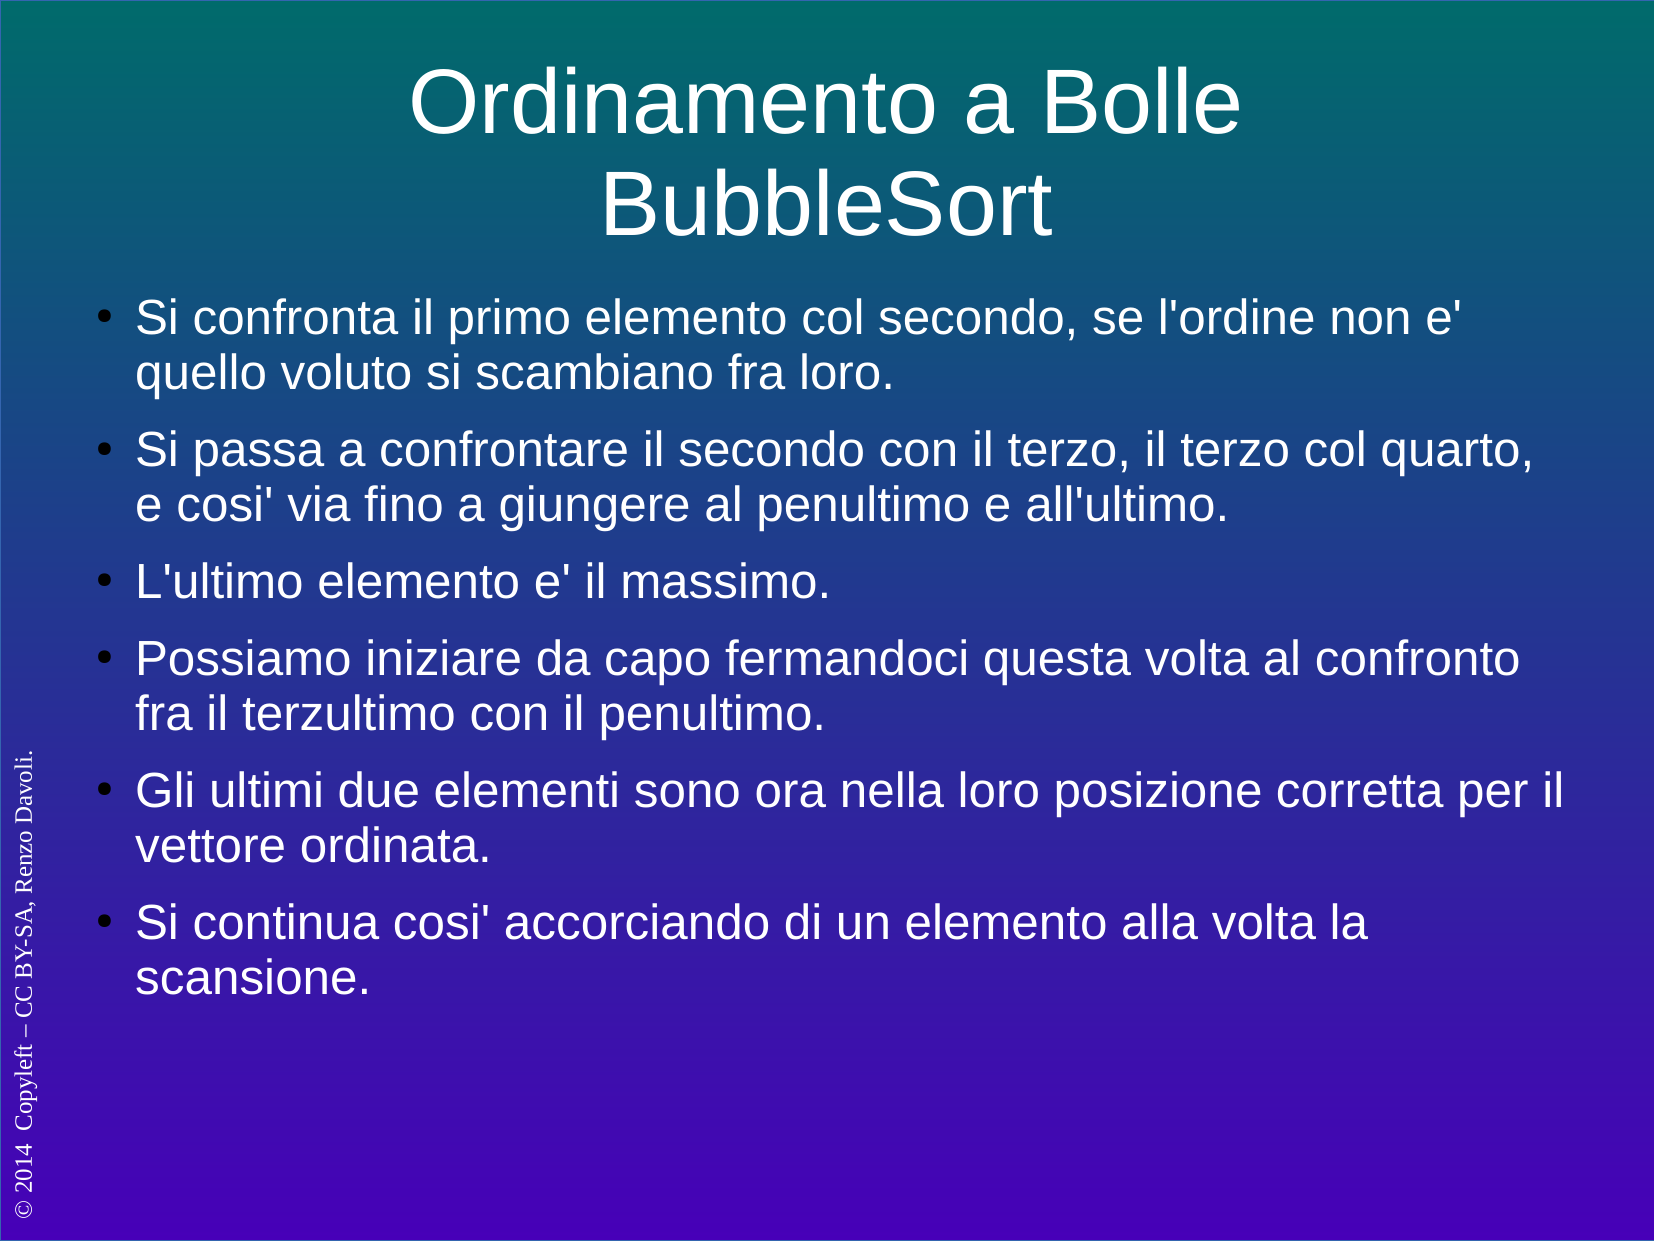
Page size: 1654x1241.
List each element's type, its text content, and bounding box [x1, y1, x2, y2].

title Ordinamento a Bolle BubbleSort [82, 49, 1571, 257]
list Si confronta il primo elemento col secondo, se l'ordine non e' quello voluto si scambiano fra loro. Si passa a confrontare il secondo con il terzo, il terzo col quarto, e cosi' via fino a giungere al penultimo e all'ultimo. L'ultimo elemento e' il massimo. Possiamo iniziare da capo fermandoci questa volta al confronto fra il terzultimo con il penultimo. Gli ultimi due elementi sono ora nella loro posizione corretta per il vettore ordinata. Si continua cosi' accorciando di un elemento alla volta la scansione. [82, 290, 1571, 1010]
